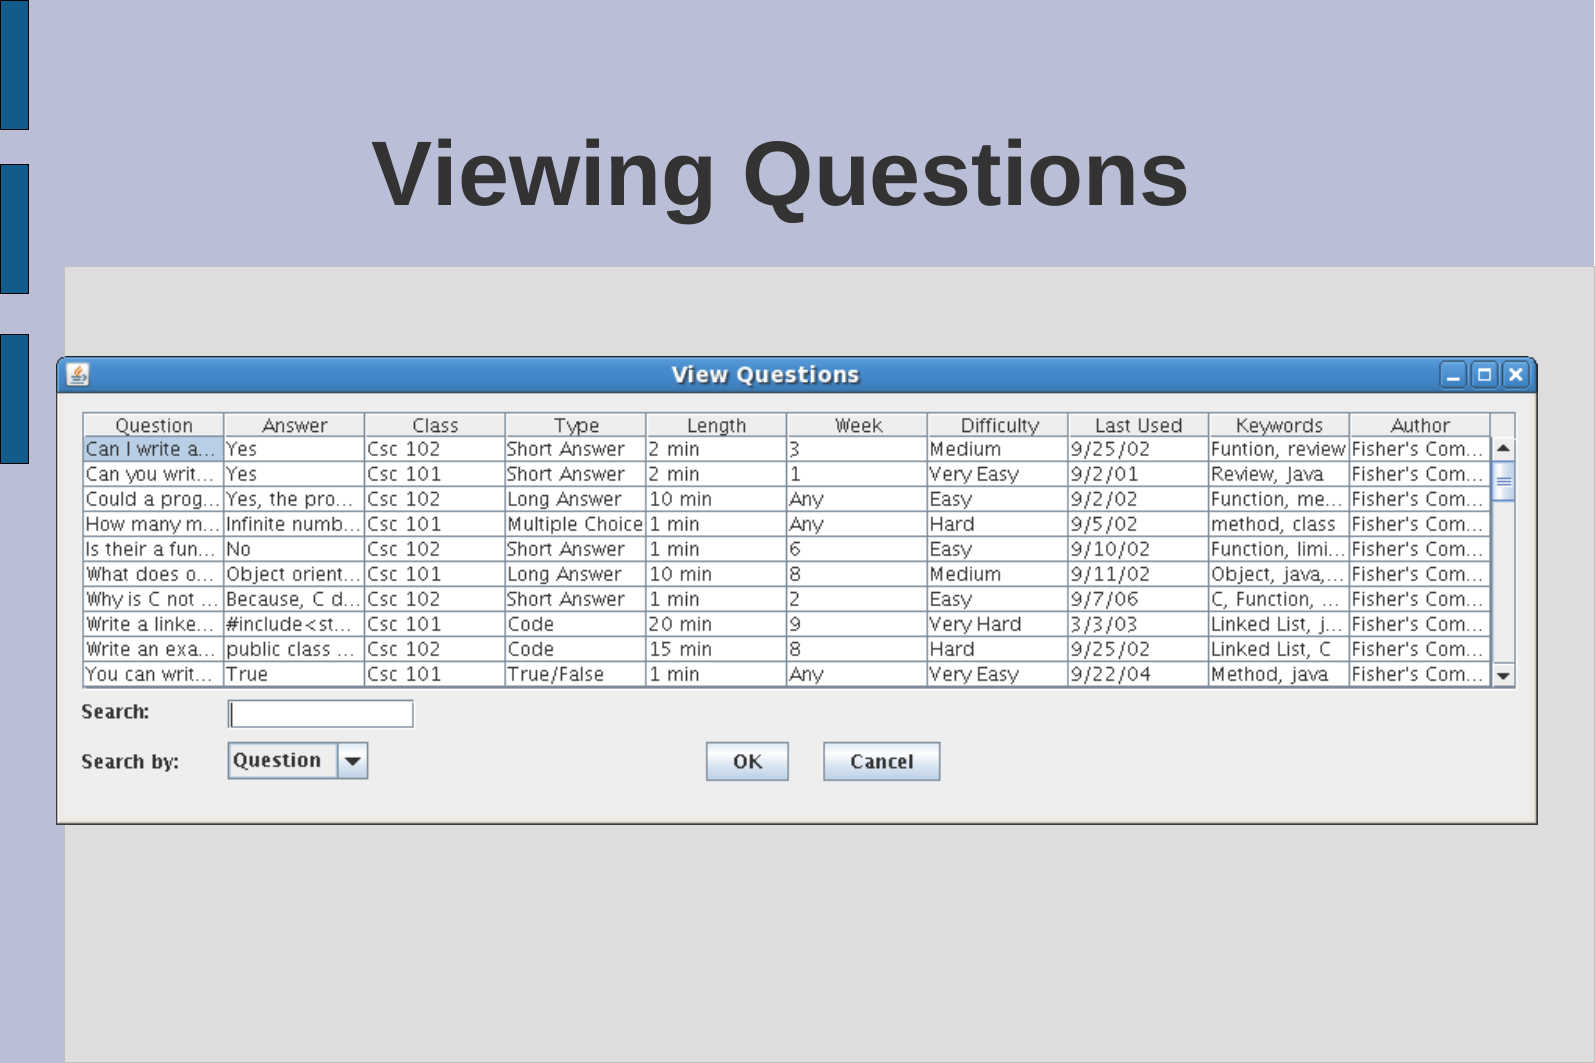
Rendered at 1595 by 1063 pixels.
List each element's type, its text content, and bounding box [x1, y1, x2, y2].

picture [56, 356, 1538, 826]
title Viewing Questions [100, 84, 1463, 263]
